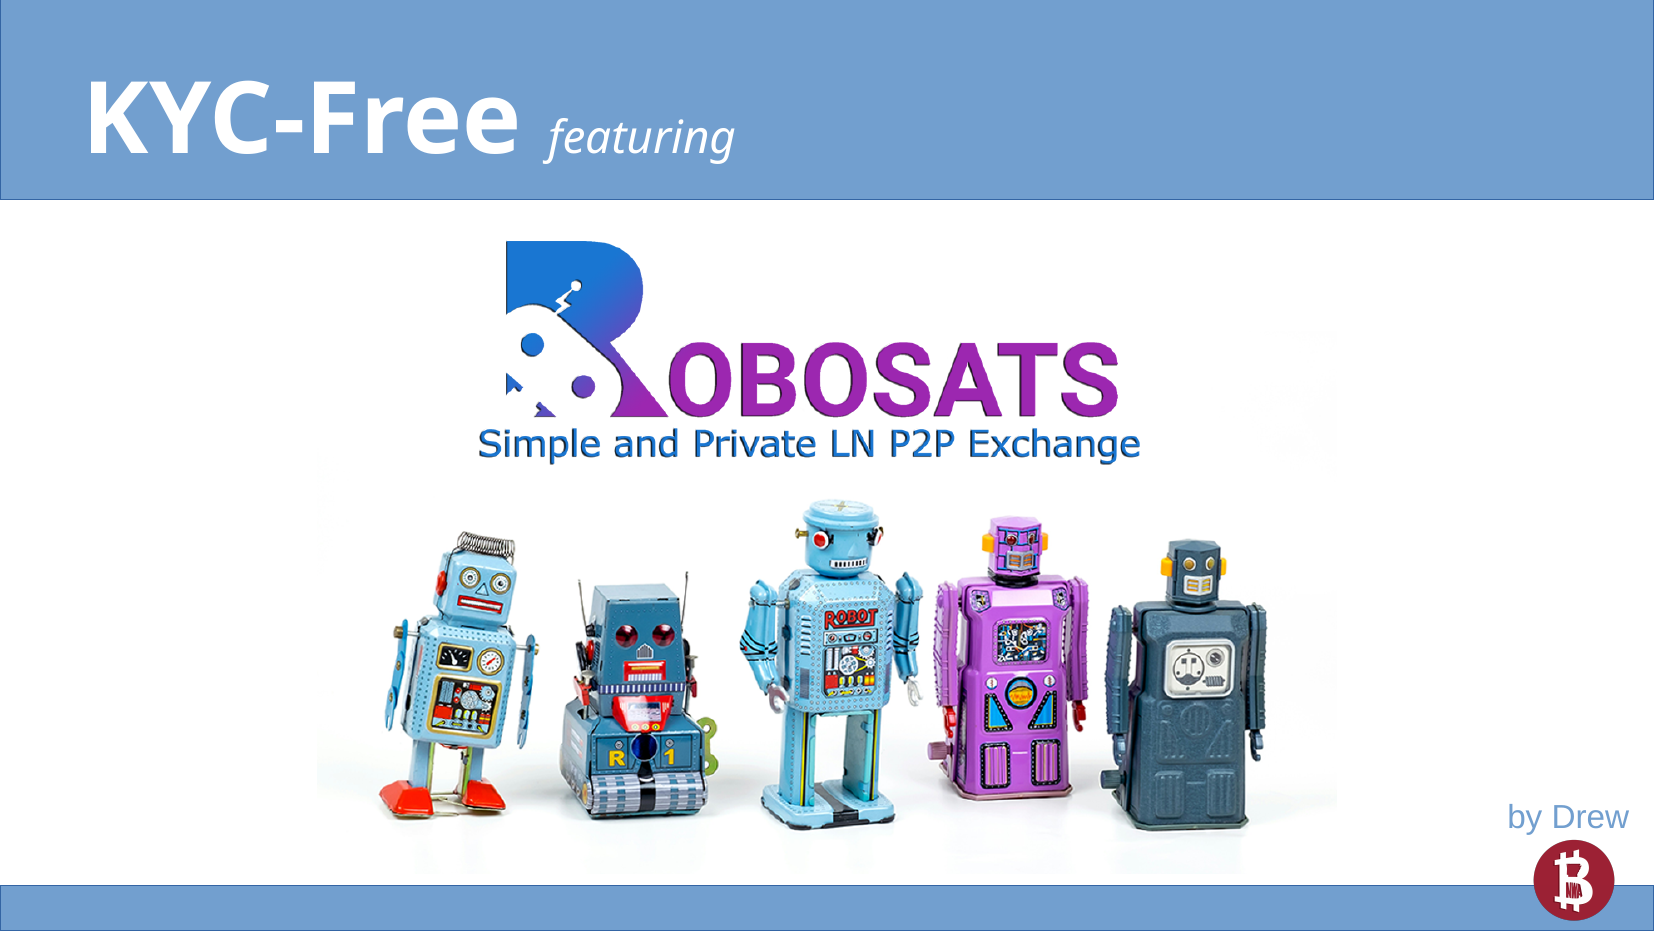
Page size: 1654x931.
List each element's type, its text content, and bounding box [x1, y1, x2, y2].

title KYC-Free featuring [82, 15, 1571, 215]
text_box by Drew [481, 791, 1645, 886]
picture [244, 215, 1409, 874]
picture [1500, 806, 1648, 931]
